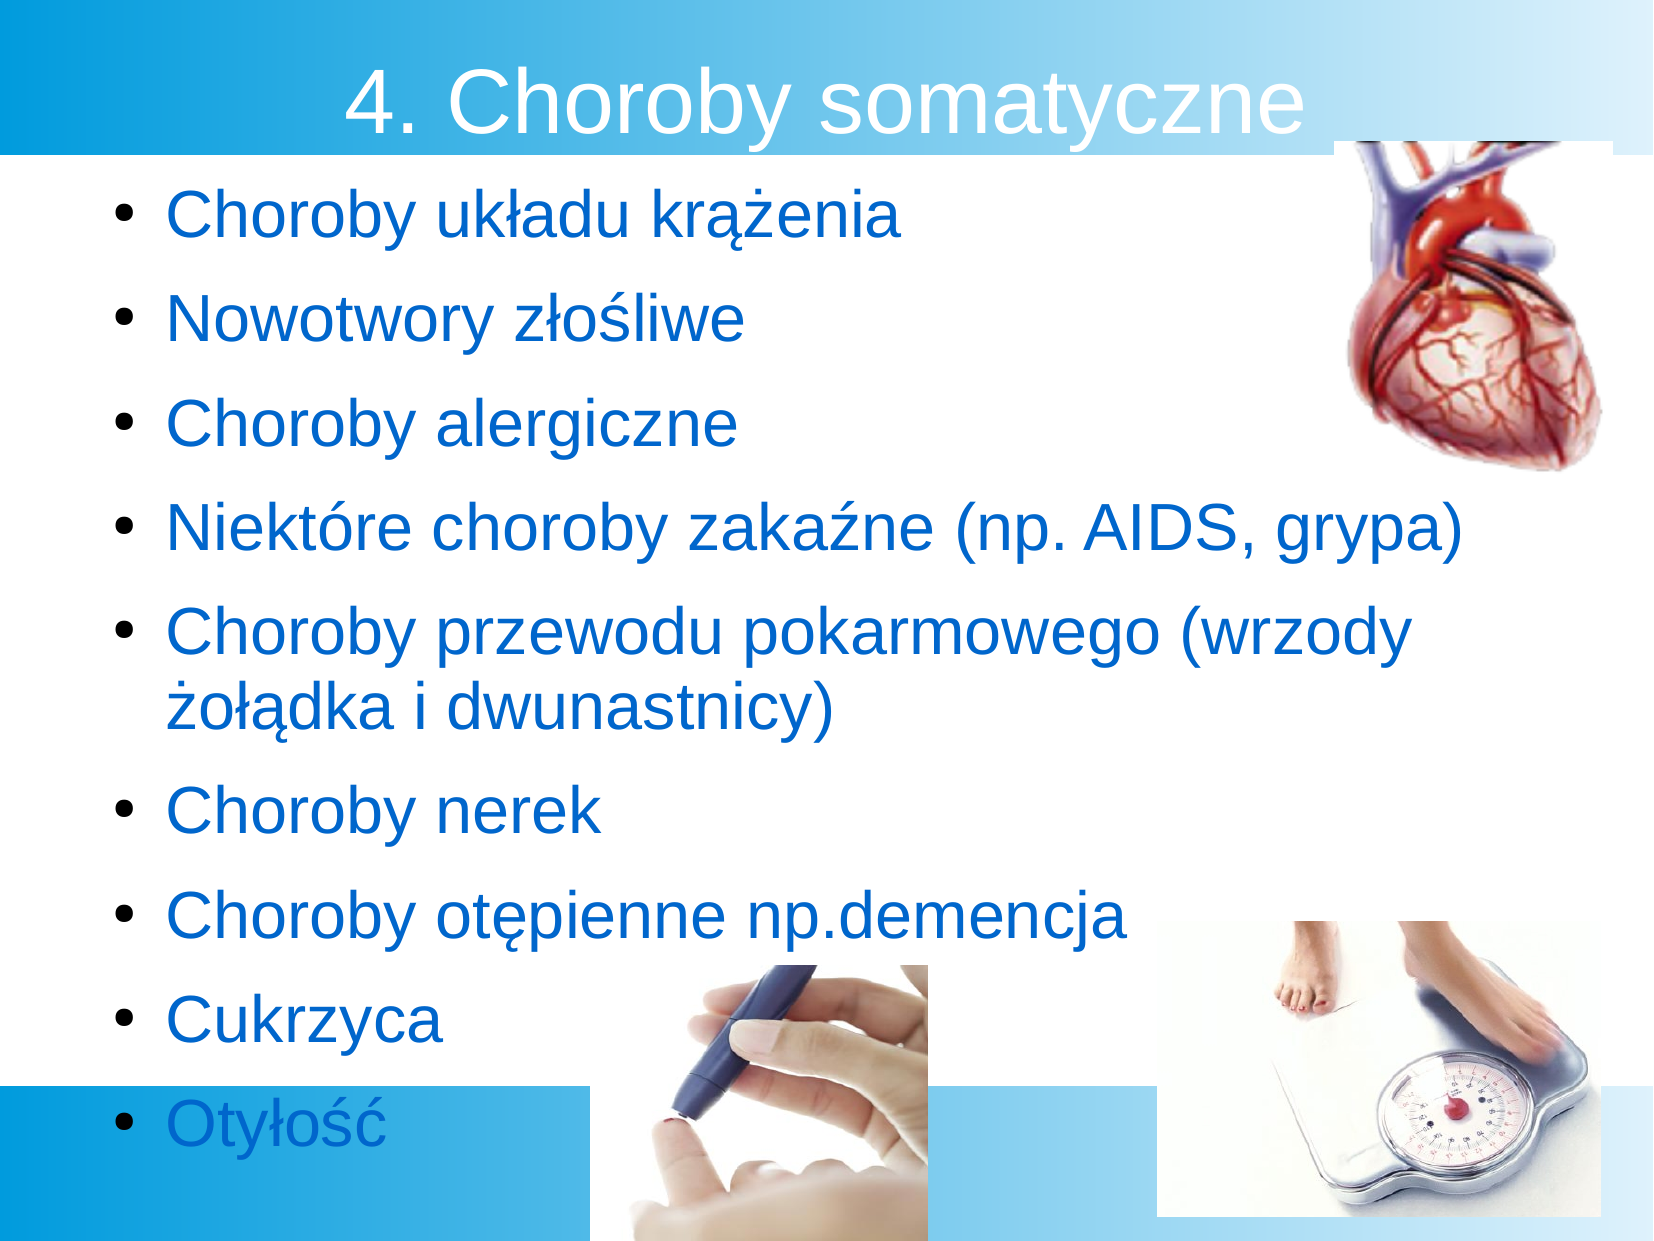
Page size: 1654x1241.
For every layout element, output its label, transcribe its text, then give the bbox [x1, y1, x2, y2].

picture [1157, 921, 1601, 1217]
list Choroby układu krążenia Nowotwory złośliwe Choroby alergiczne Niektóre choroby zakaźne (np. AIDS, grypa) Choroby przewodu pokarmowego (wrzody żołądka i dwunastnicy) Choroby nerek Choroby otępienne np.demencja Cukrzyca Otyłość [94, 177, 1583, 897]
picture [590, 965, 928, 1241]
picture [1334, 141, 1613, 480]
title 4. Choroby somatyczne [82, 49, 1571, 155]
